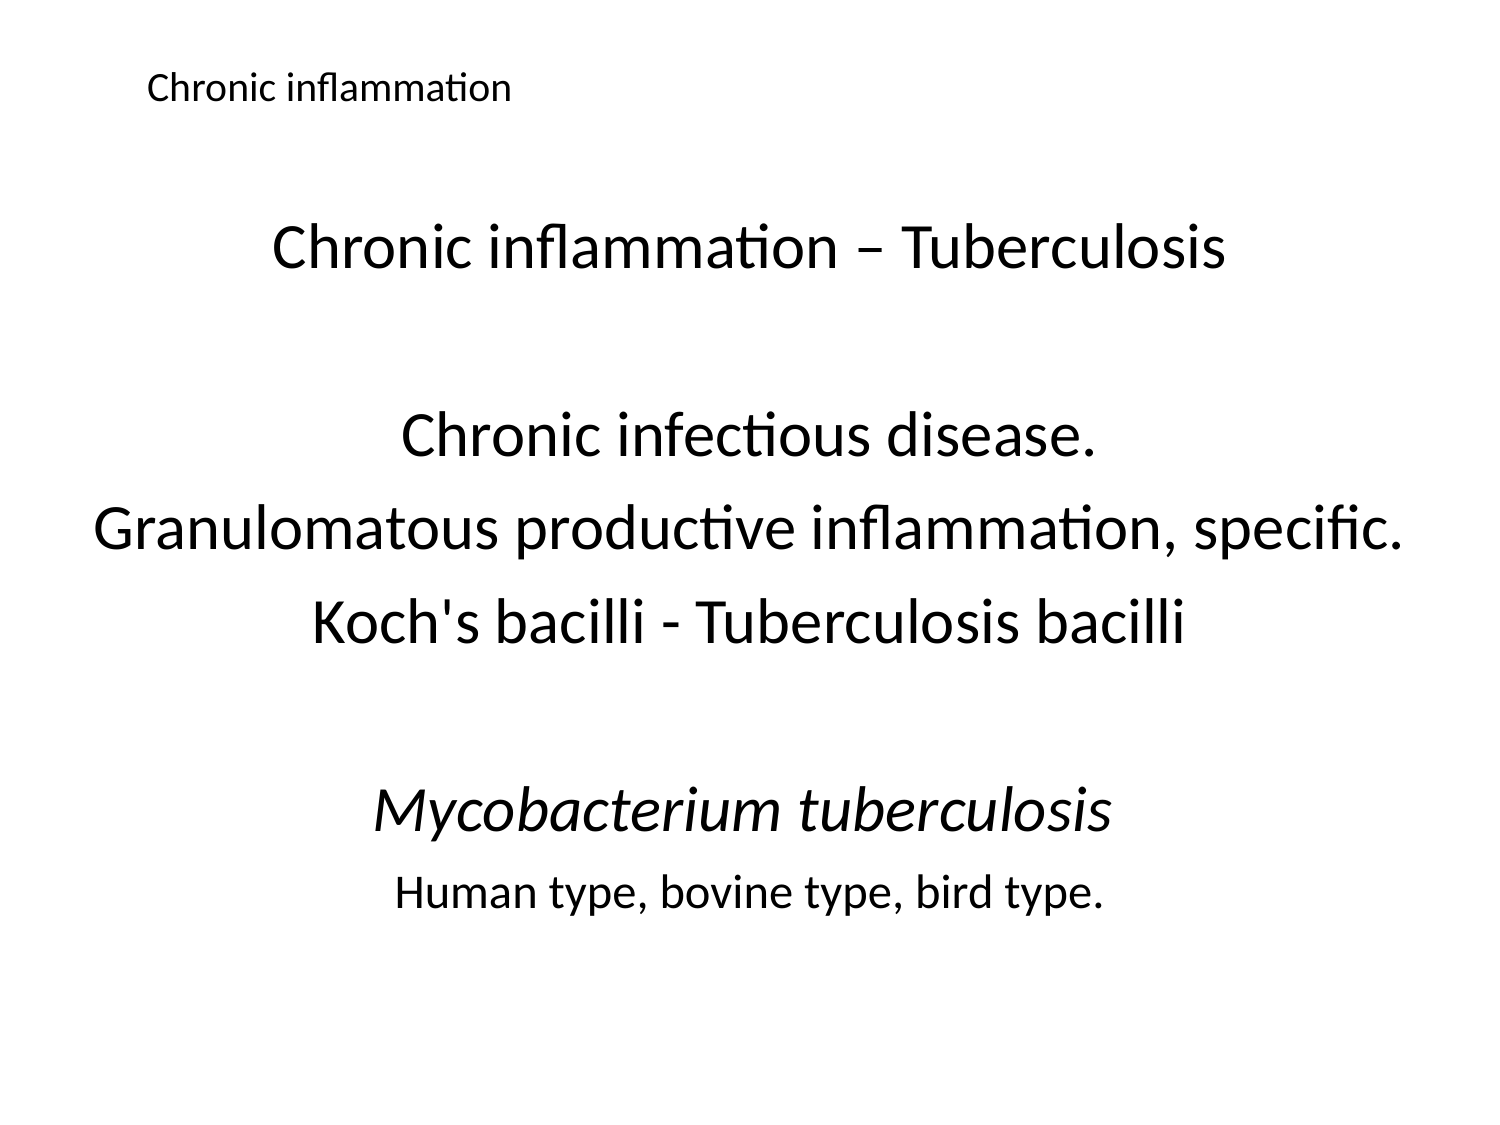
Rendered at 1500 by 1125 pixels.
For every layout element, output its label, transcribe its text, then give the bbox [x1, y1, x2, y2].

title Chronic inflammation [75, 45, 585, 126]
list Chronic inflammation – Tuberculosis Chronic infectious disease. Granulomatous productive inflammation, specific. Koch's bacilli - Tuberculosis bacilli Mycobacterium tuberculosis Human type, bovine type, bird type. [75, 196, 1426, 1005]
